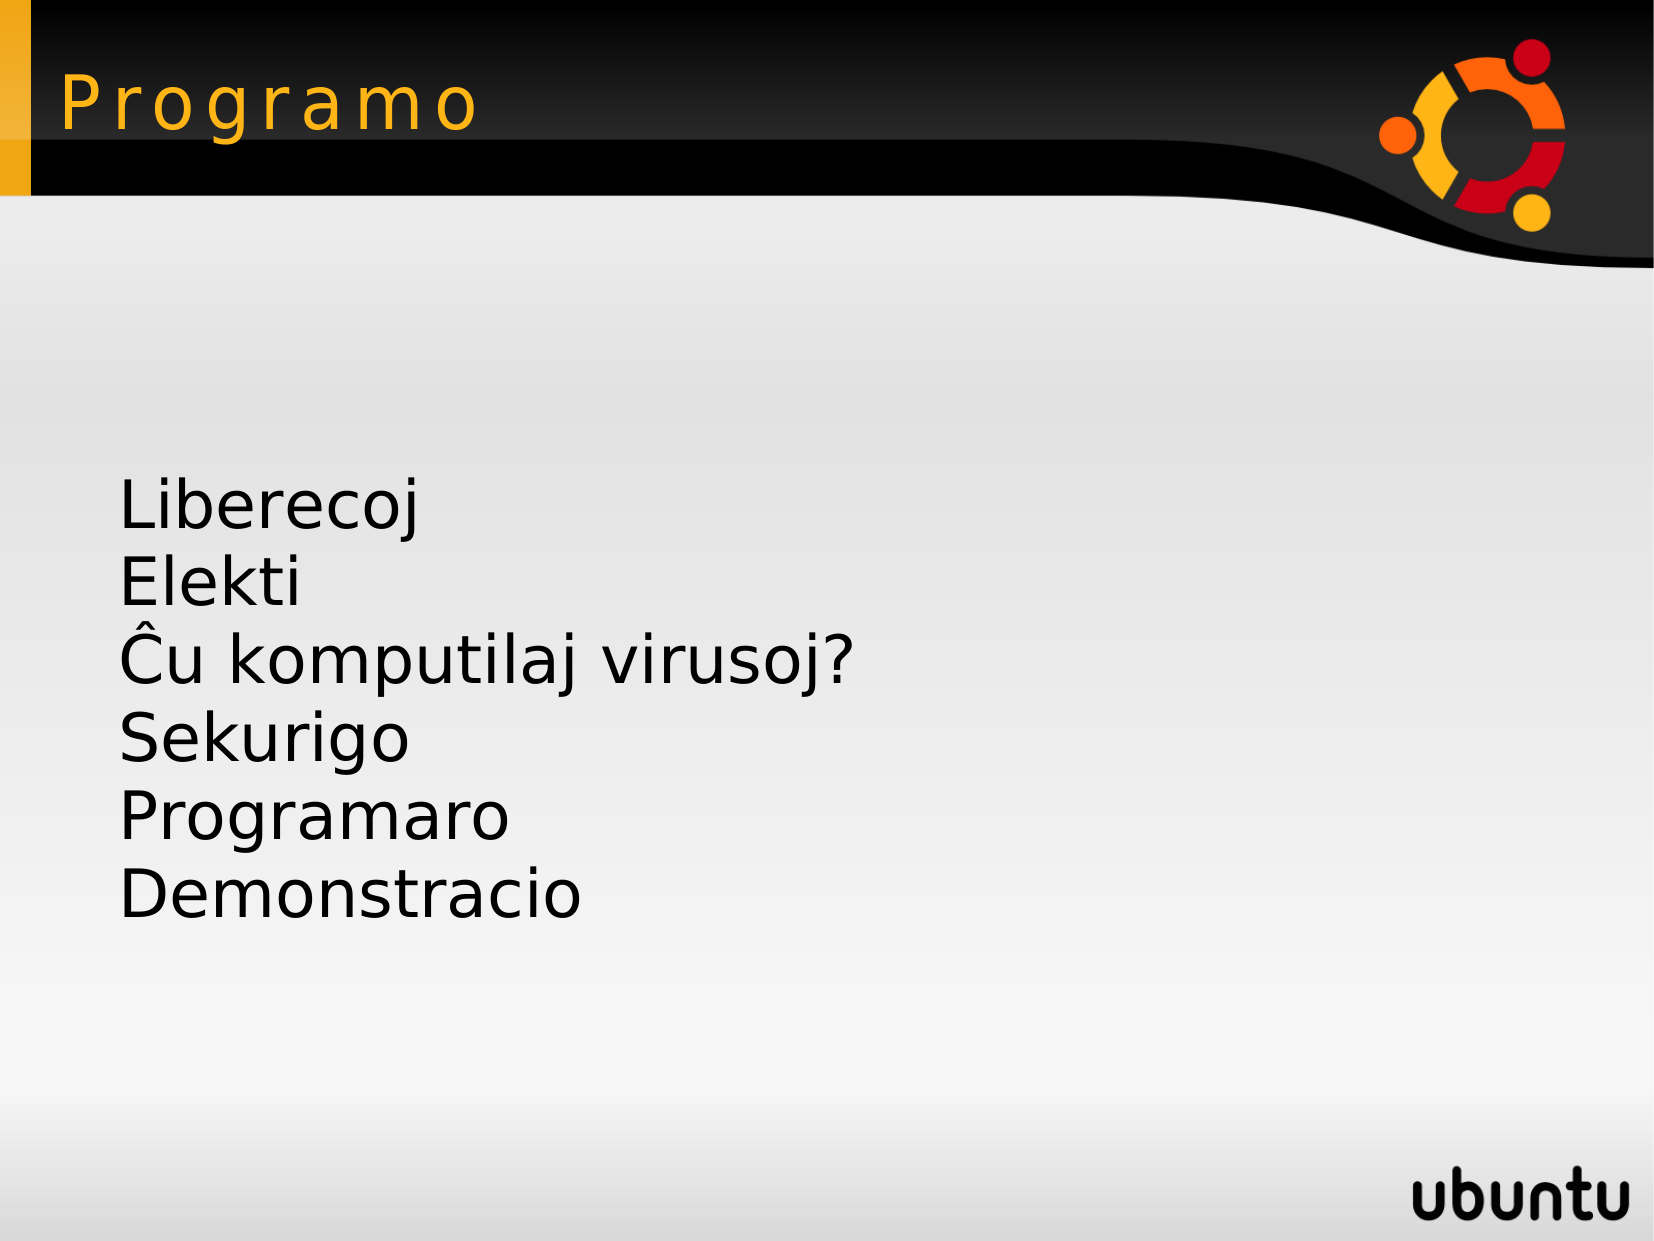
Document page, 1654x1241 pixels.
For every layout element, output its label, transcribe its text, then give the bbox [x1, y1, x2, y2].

picture [0, 0, 1654, 1241]
subtitle Liberecoj Elekti Ĉu komputilaj virusoj? Sekurigo Programaro Demonstracio [82, 290, 1571, 1109]
title Programo [59, 29, 1270, 178]
